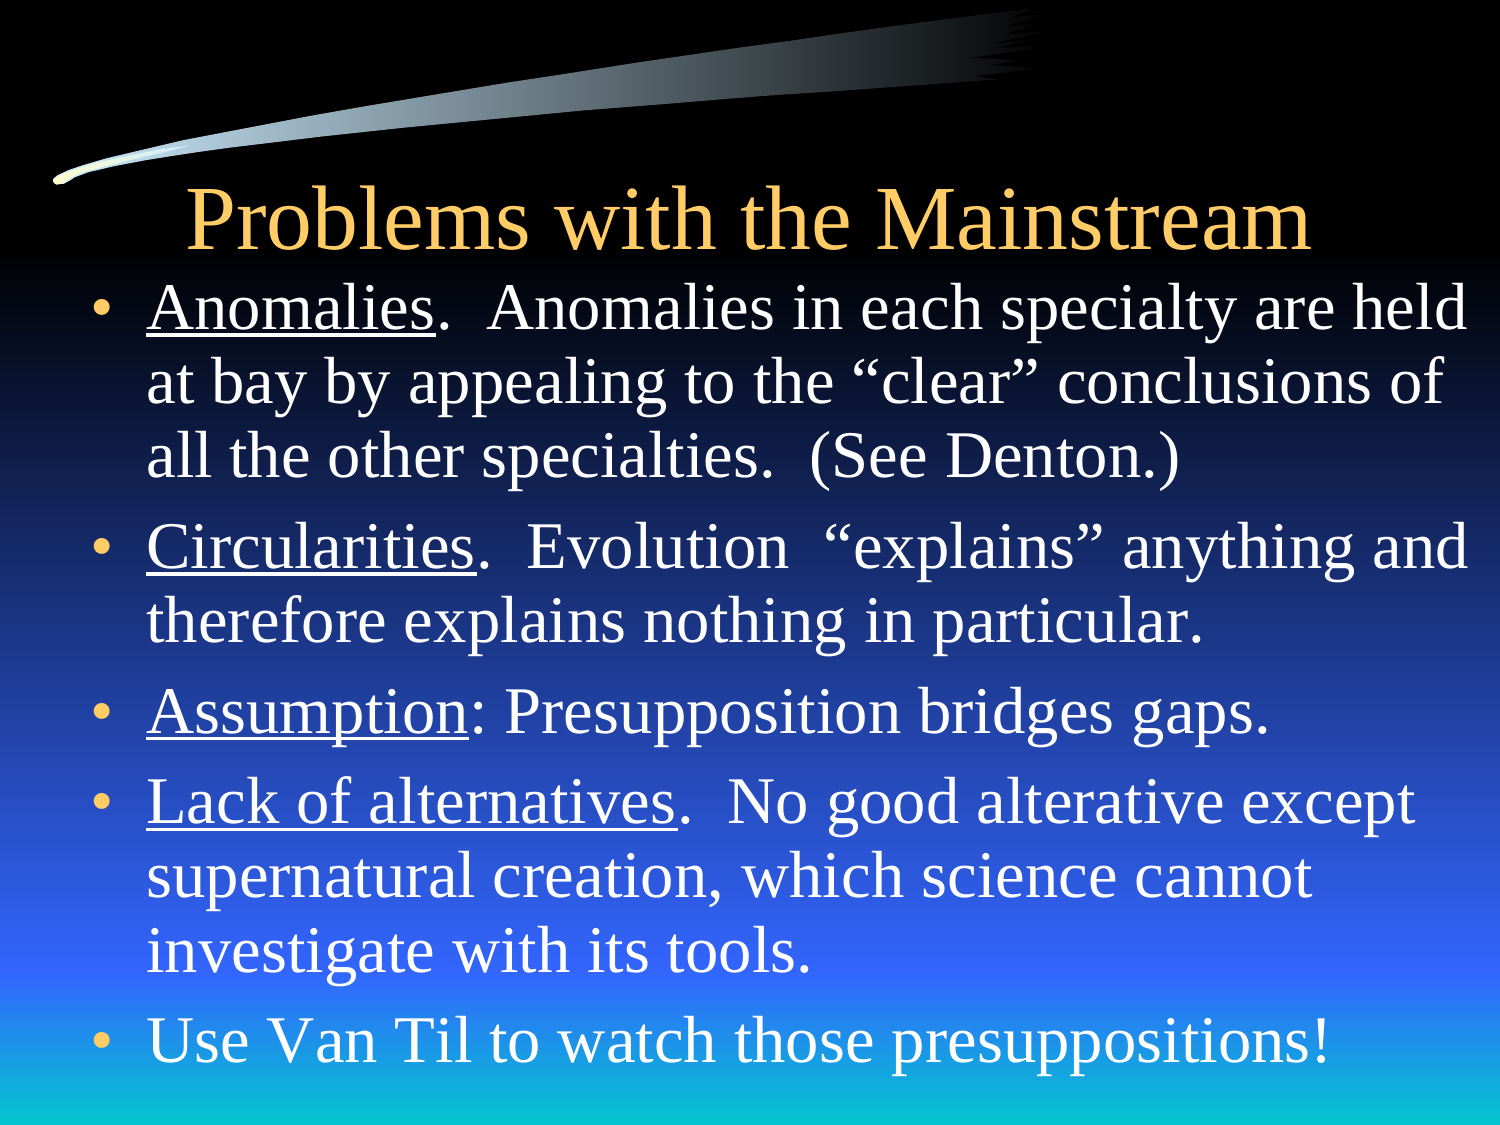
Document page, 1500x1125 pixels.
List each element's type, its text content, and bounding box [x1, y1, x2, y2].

title Problems with the Mainstream [112, 124, 1388, 262]
list Anomalies. Anomalies in each specialty are held at bay by appealing to the “clear” conclusions of all the other specialties. (See Denton.) Circularities. Evolution “explains” anything and therefore explains nothing in particular. Assumption: Presupposition bridges gaps. Lack of alternatives. No good alterative except supernatural creation, which science cannot investigate with its tools. Use Van Til to watch those presuppositions! [75, 262, 1488, 1085]
